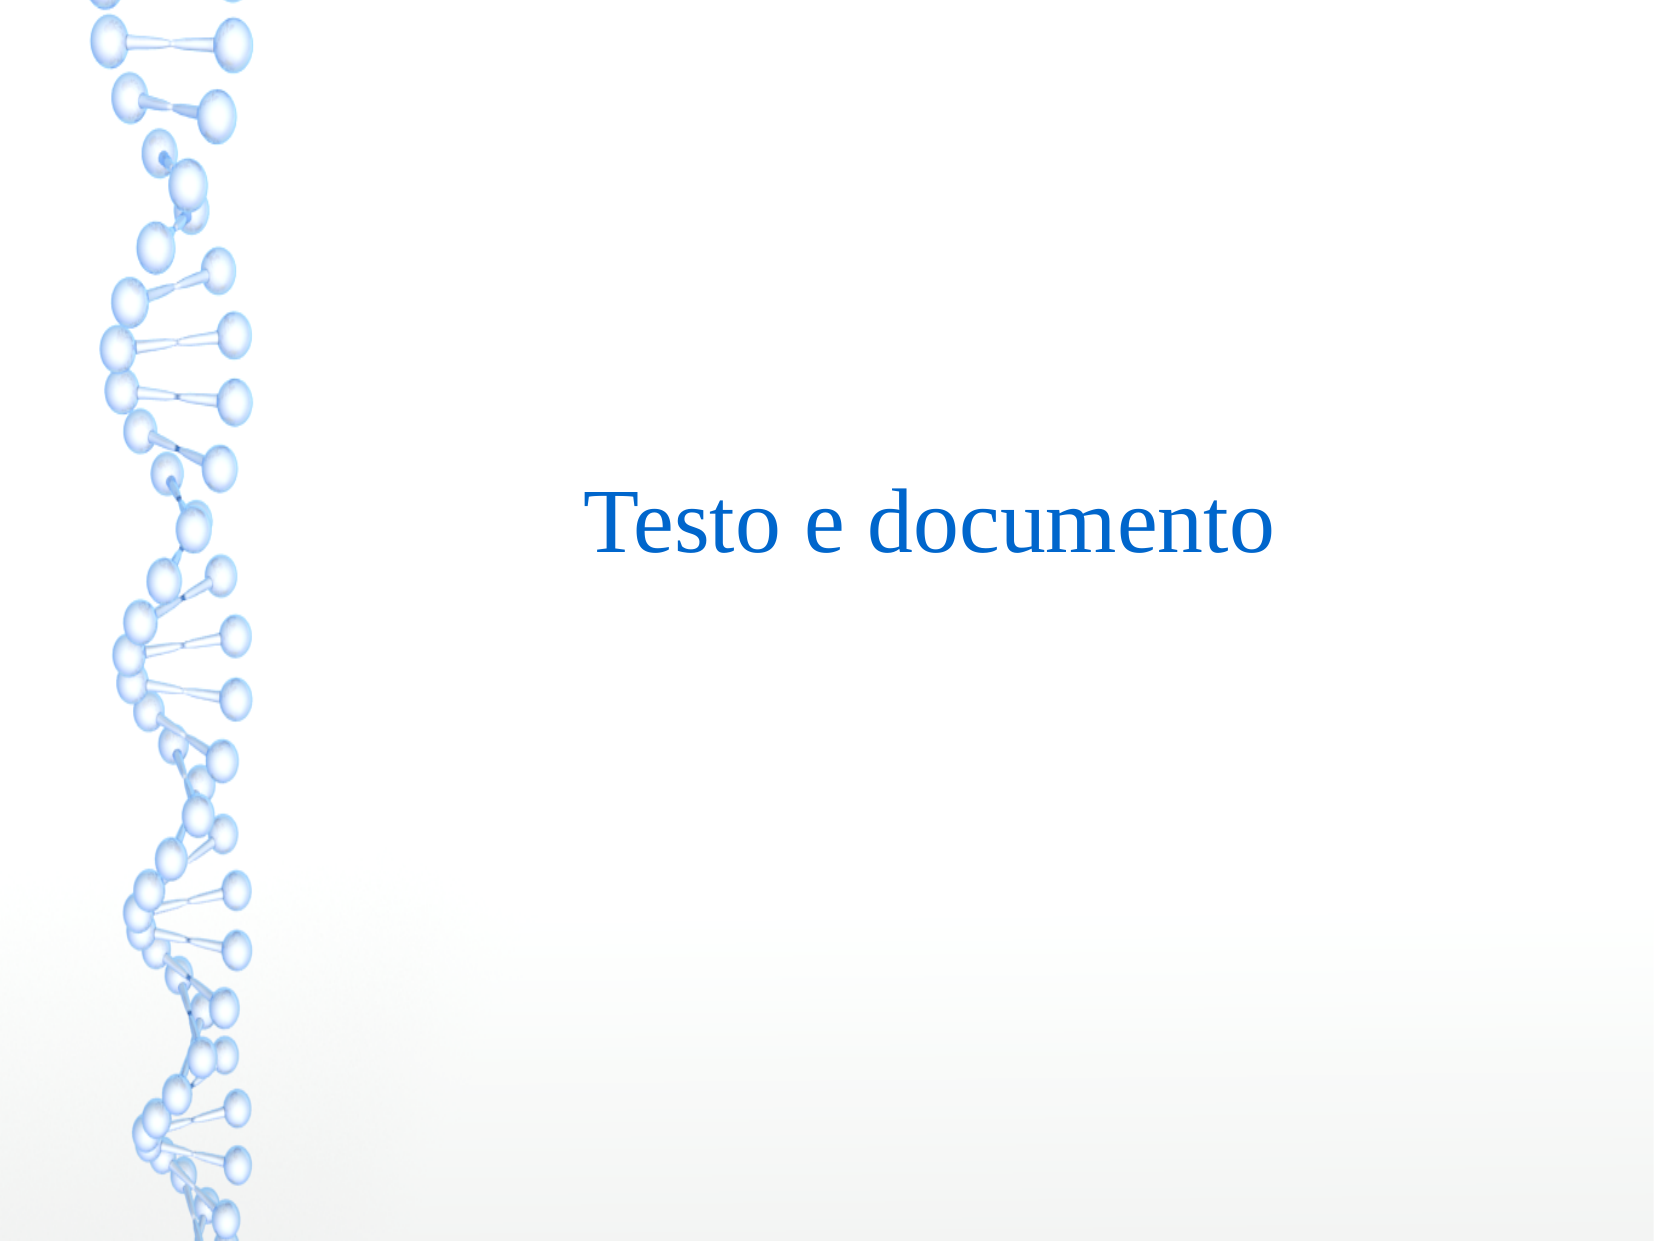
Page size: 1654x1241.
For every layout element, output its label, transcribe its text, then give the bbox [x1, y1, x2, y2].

picture [0, 0, 1654, 1241]
text_box Testo e documento [265, 47, 1595, 997]
